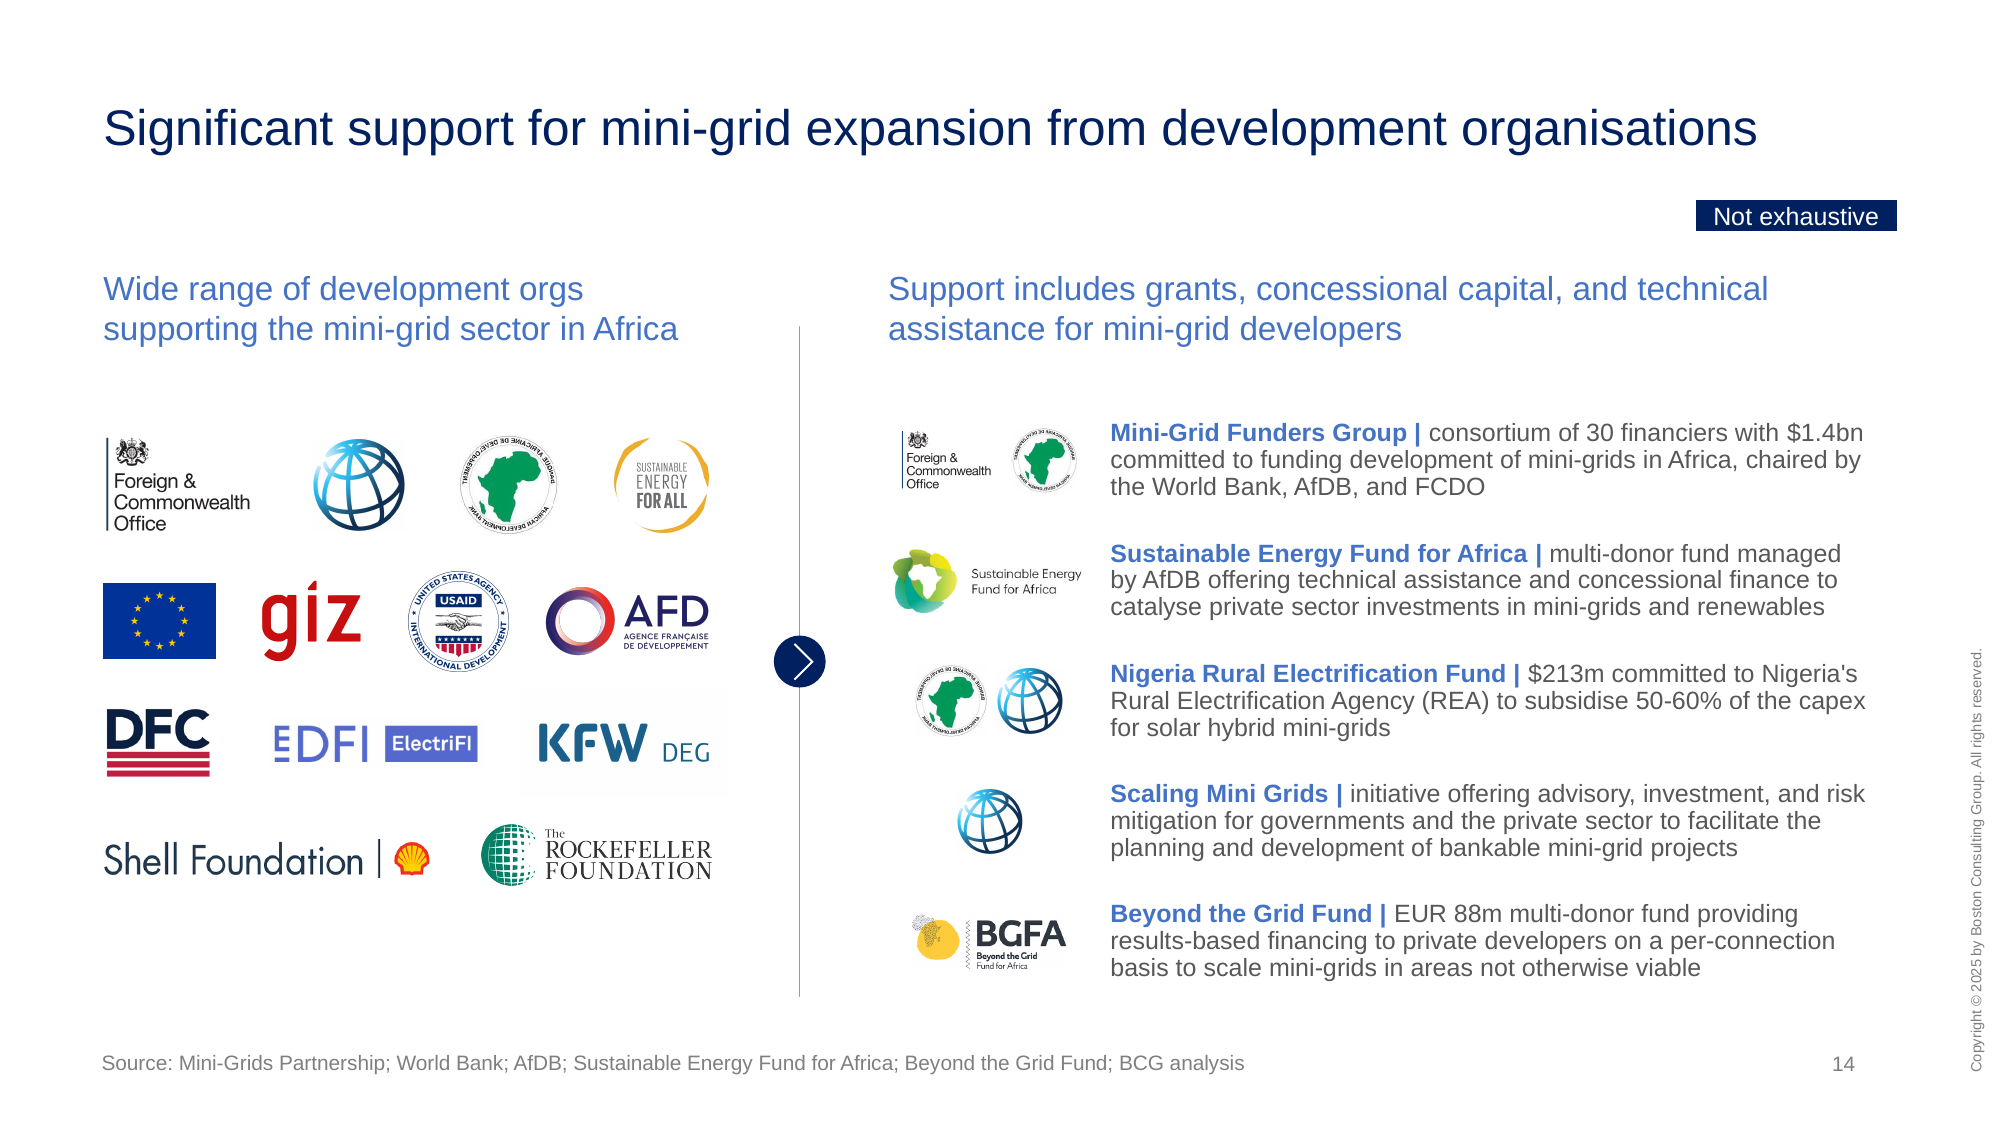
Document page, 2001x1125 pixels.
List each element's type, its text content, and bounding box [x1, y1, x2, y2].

picture [888, 420, 1004, 501]
text_box Source: Mini-Grids Partnership; World Bank; AfDB; Sustainable Energy Fund for Africa; Beyond the Grid Fund; BCG analysis [102, 1052, 1583, 1075]
picture [542, 584, 712, 659]
picture [912, 913, 1066, 970]
title Significant support for mini-grid expansion from development organisations [103, 102, 1897, 157]
text_box Sustainable Energy Fund for Africa | multi-donor fund managed by AfDB offering technical assistance and concessional finance to catalyse private sector investments in mini-grids and renewables [1110, 540, 1870, 622]
text_box Not exhaustive [1696, 200, 1897, 231]
text_box Nigeria Rural Electrification Fund | $213m committed to Nigeria's Rural Electrification Agency (REA) to subsidise 50-60% of the capex for solar hybrid mini-grids [1110, 660, 1870, 742]
text_box [774, 636, 825, 687]
picture [995, 668, 1063, 734]
text_box Scaling Mini Grids | initiative offering advisory, investment, and risk mitigation for governments and the private sector to facilitate the planning and development of bankable mini-grid projects [1110, 780, 1870, 862]
picture [611, 435, 712, 536]
picture [103, 584, 216, 659]
picture [103, 687, 213, 798]
picture [268, 717, 485, 768]
text_box Beyond the Grid Fund | EUR 88m multi-donor fund providing results-based ﬁnancing to private developers on a per-connection basis to scale mini-grids in areas not otherwise viable [1110, 901, 1870, 982]
picture [84, 420, 258, 551]
picture [888, 546, 1091, 616]
picture [408, 571, 509, 672]
picture [311, 439, 406, 531]
text_box Wide range of development orgs supporting the mini-grid sector in Africa [103, 266, 712, 348]
text_box Support includes grants, concessional capital, and technical assistance for mini-grid developers [888, 266, 1870, 348]
picture [249, 571, 375, 672]
text_box Mini-Grid Funders Group | consortium of 30 financiers with $1.4bn committed to funding development of mini-grids in Africa, chaired by the World Bank, AfDB, and FCDO [1110, 420, 1870, 502]
picture [103, 839, 431, 878]
picture [1011, 428, 1077, 494]
picture [915, 665, 987, 737]
picture [481, 824, 712, 886]
picture [458, 435, 559, 536]
picture [955, 789, 1023, 854]
picture [519, 687, 729, 798]
